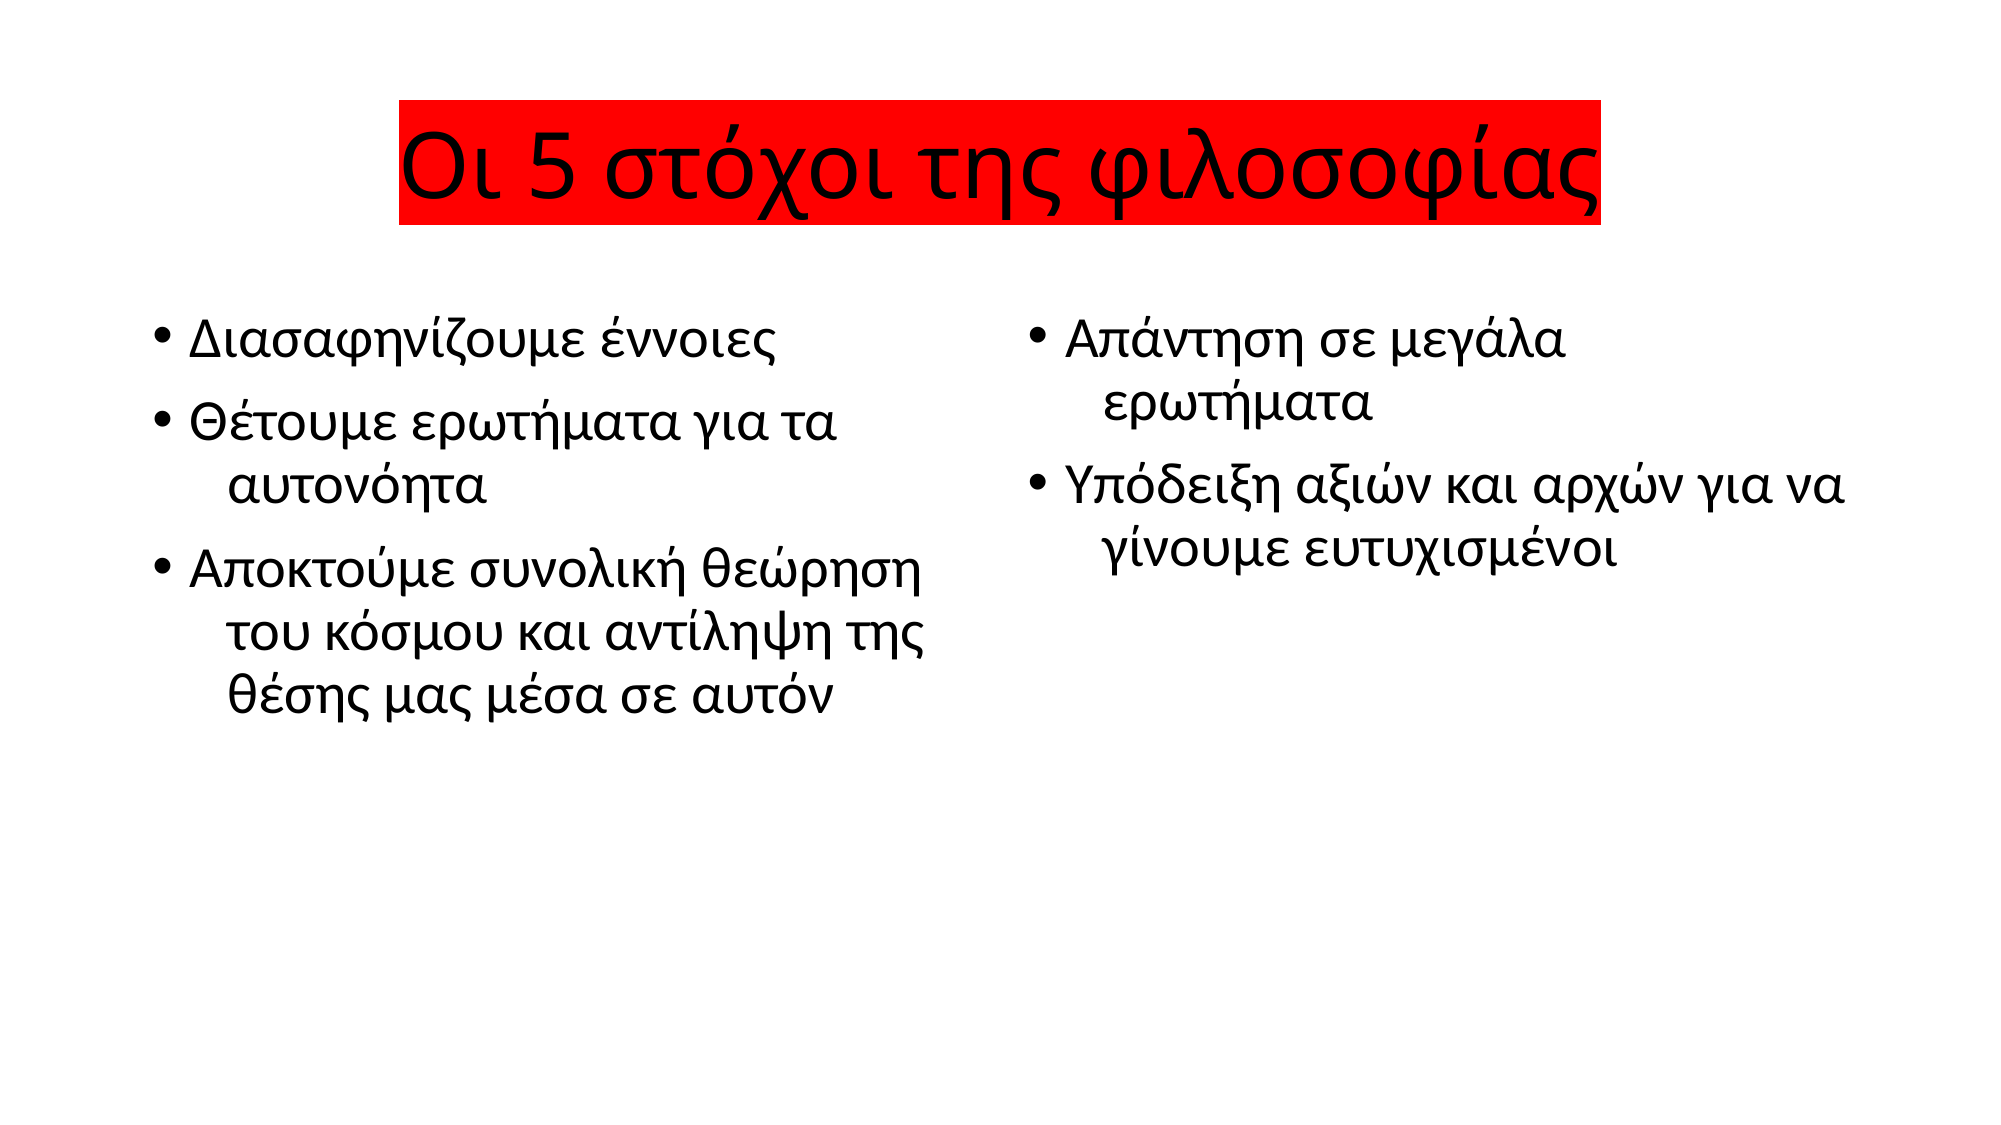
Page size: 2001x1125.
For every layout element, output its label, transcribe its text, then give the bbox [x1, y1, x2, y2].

list Διασαφηνίζουμε έννοιες Θέτουμε ερωτήματα για τα αυτονόητα Αποκτούμε συνολική θεώρηση του κόσμου και αντίληψη της θέσης μας μέσα σε αυτόν [137, 299, 988, 1014]
title Οι 5 στόχοι της φιλοσοφίας [137, 59, 1863, 278]
list Απάντηση σε μεγάλα ερωτήματα Υπόδειξη αξιών και αρχών για να γίνουμε ευτυχισμένοι [1012, 299, 1863, 1014]
